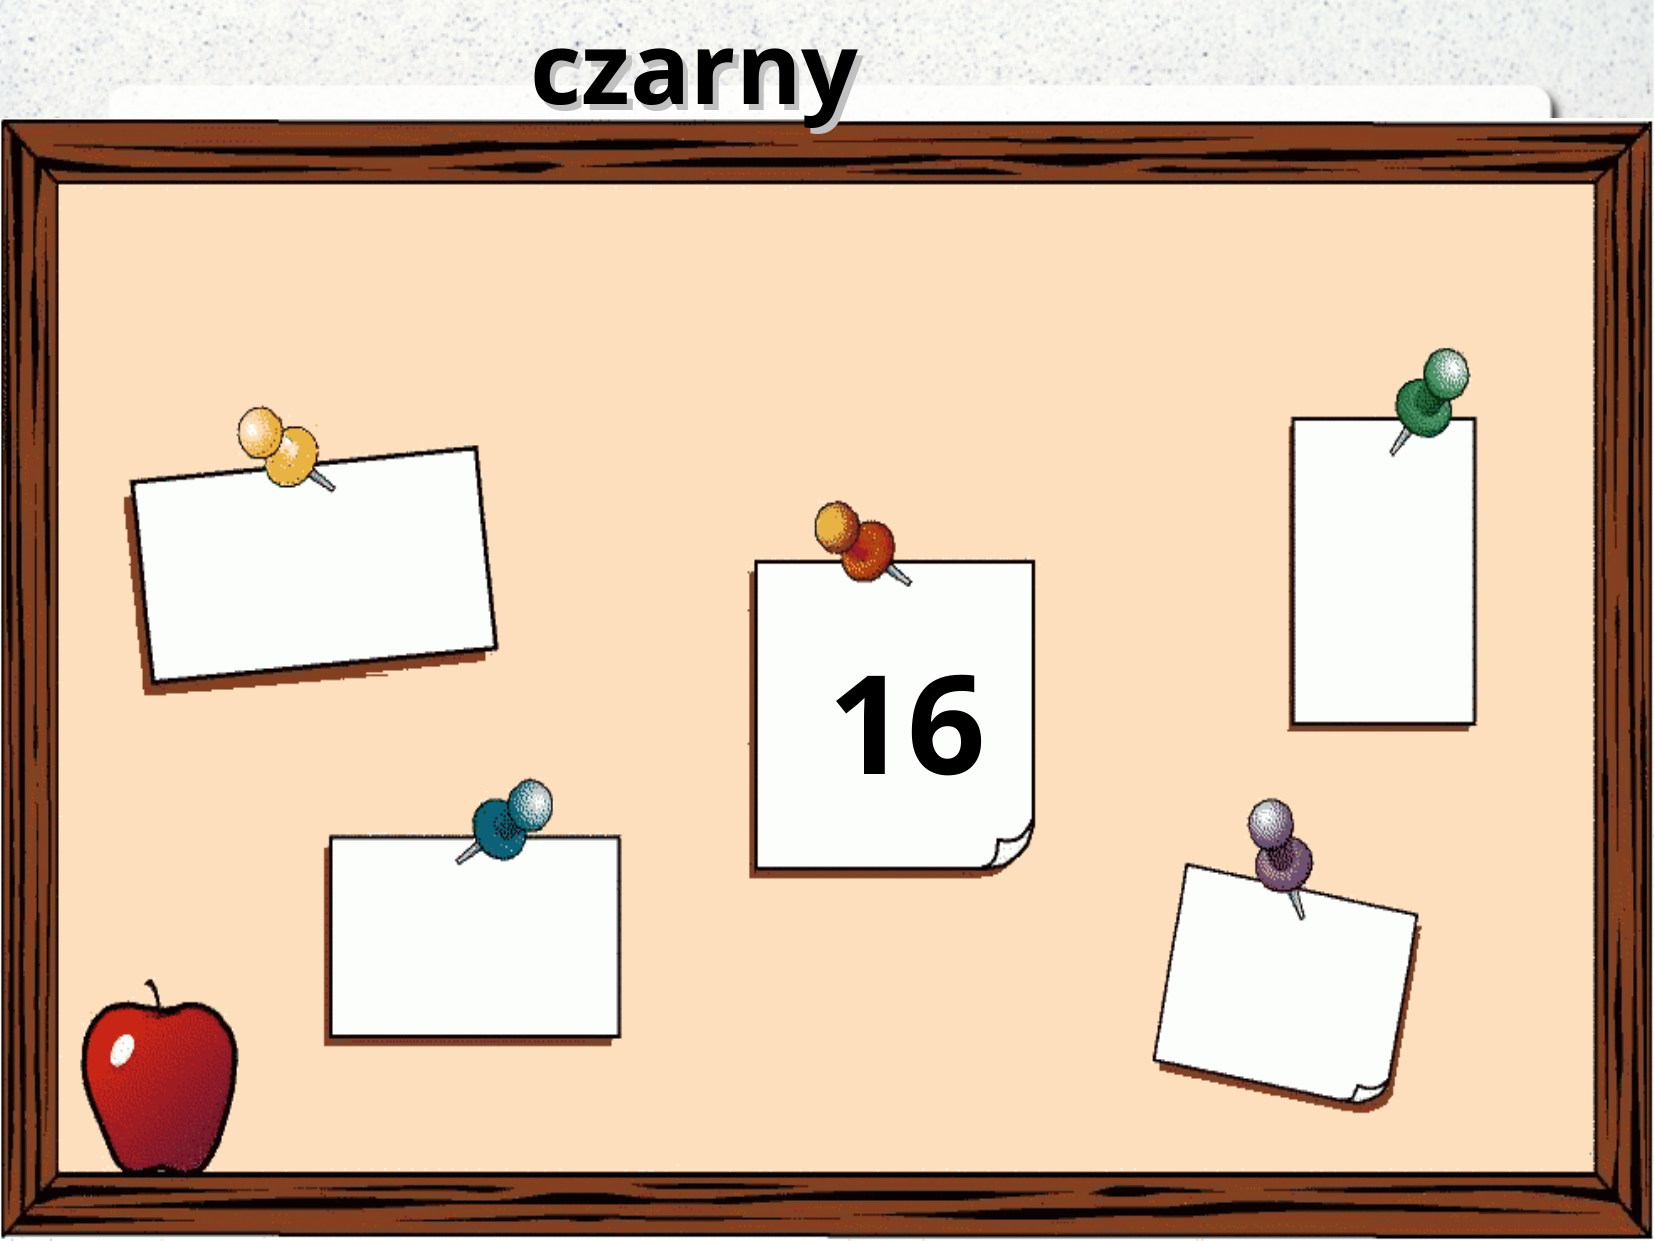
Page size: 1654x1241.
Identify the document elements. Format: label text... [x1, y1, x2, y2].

text_box czarny [354, 0, 1182, 146]
text_box 16 [767, 620, 1048, 803]
picture [0, 0, 1654, 1241]
text_box [1151, 909, 1418, 1093]
